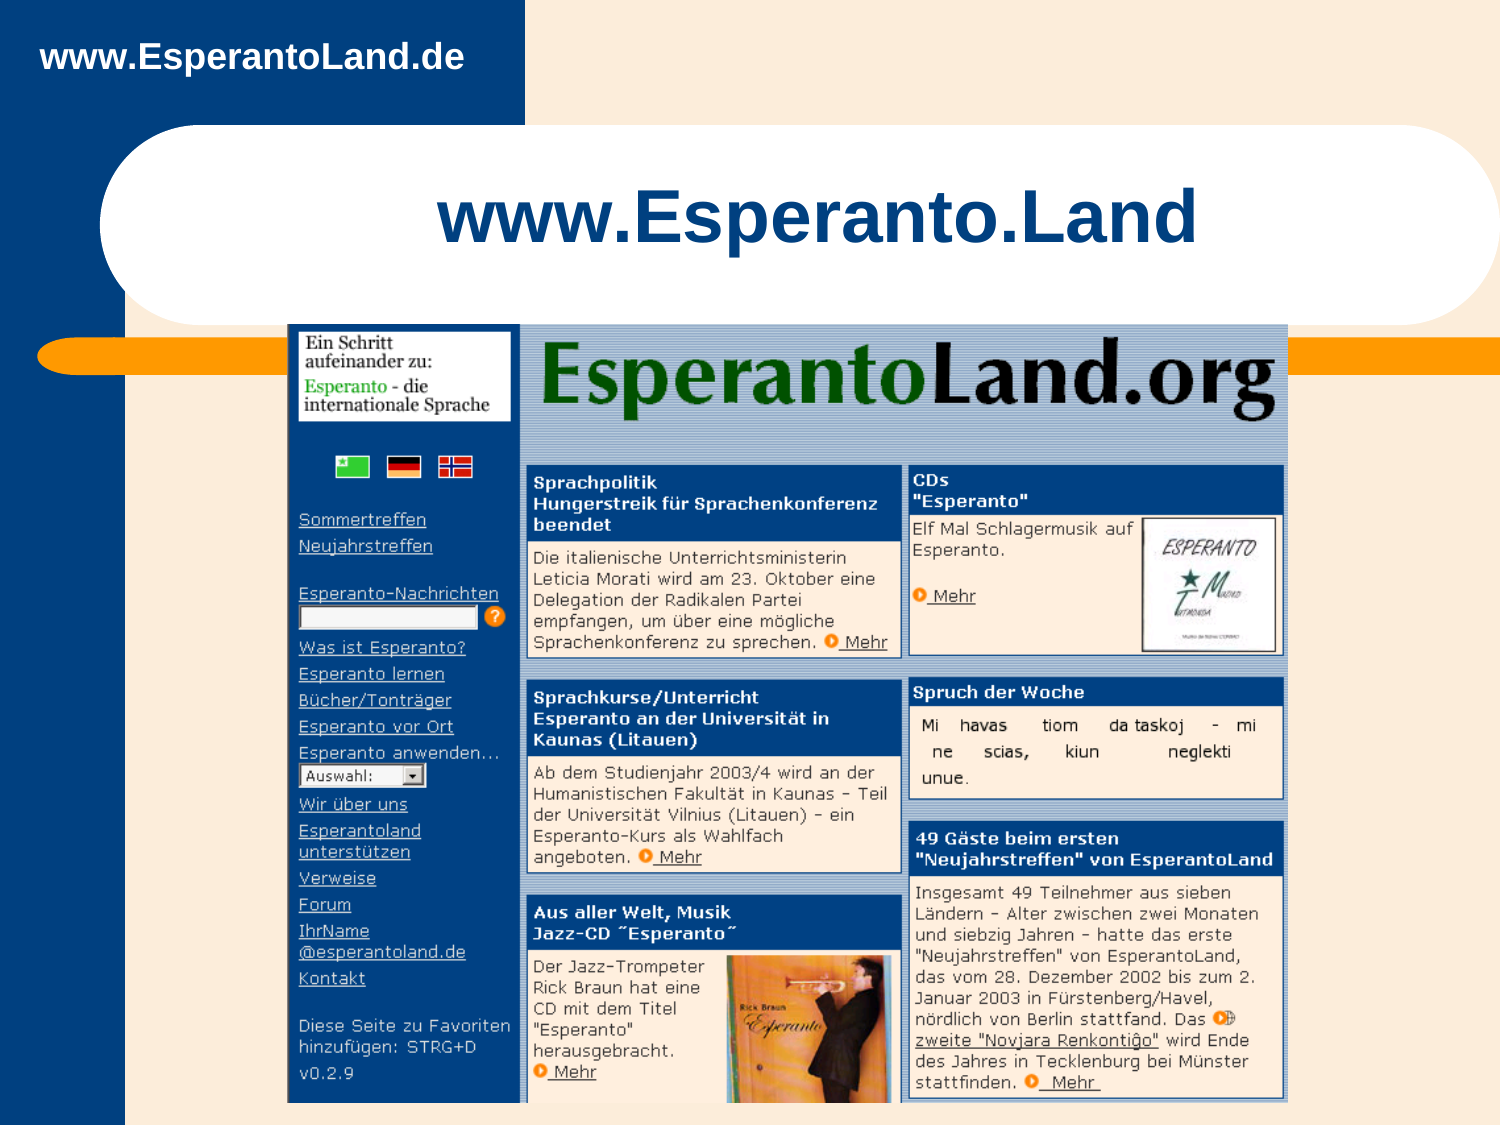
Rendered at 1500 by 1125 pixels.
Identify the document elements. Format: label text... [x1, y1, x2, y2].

title www.Esperanto.Land [162, 124, 1475, 313]
picture [287, 324, 1288, 1103]
